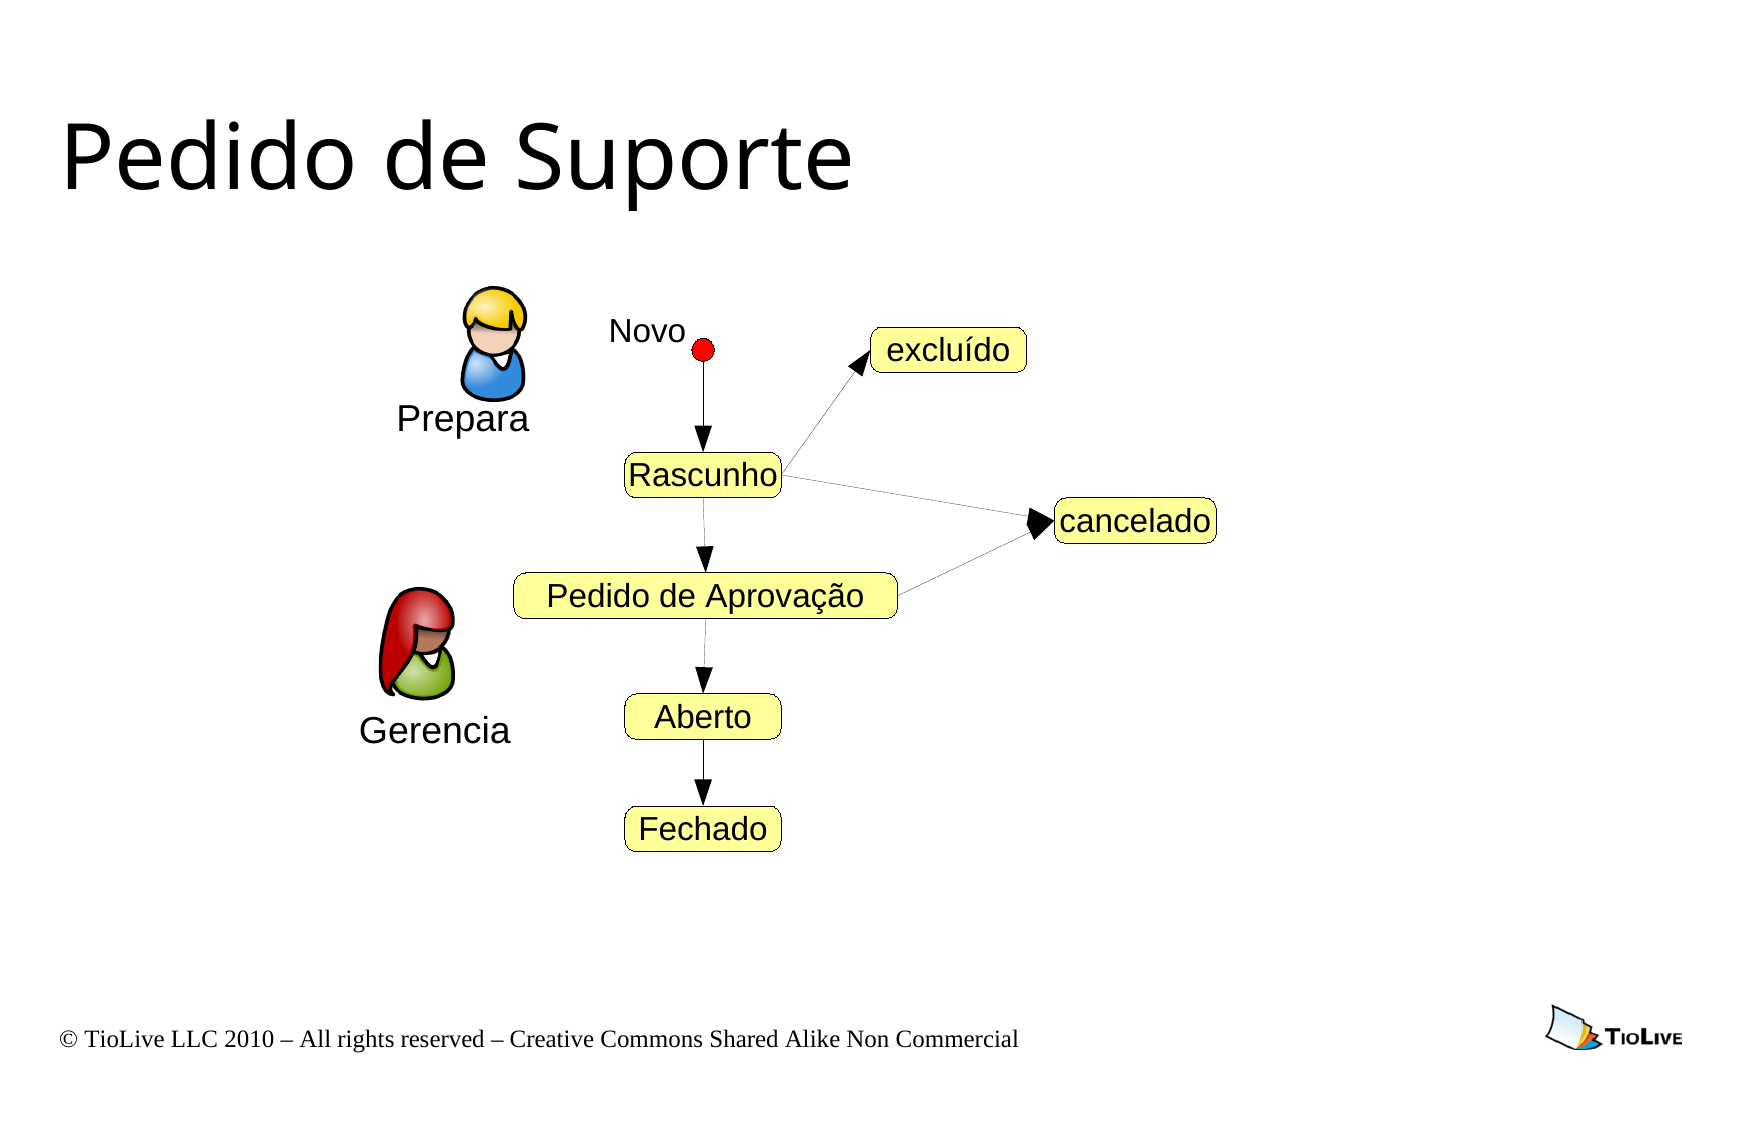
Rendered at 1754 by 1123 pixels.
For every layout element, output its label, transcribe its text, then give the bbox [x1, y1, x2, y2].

text_box Gerencia [359, 706, 511, 755]
text_box Prepara [396, 394, 530, 470]
text_box [692, 338, 715, 362]
text_box Rascunho [624, 452, 782, 498]
text_box cancelado [1054, 497, 1217, 544]
picture [434, 283, 553, 403]
text_box Pedido de Aprovação [513, 572, 898, 619]
picture [1545, 1004, 1682, 1050]
text_box Aberto [624, 693, 782, 740]
text_box Novo [602, 309, 693, 353]
title Pedido de Suporte [59, 92, 1695, 216]
text_box Fechado [624, 806, 782, 852]
picture [359, 583, 478, 703]
text_box excluído [870, 327, 1027, 373]
